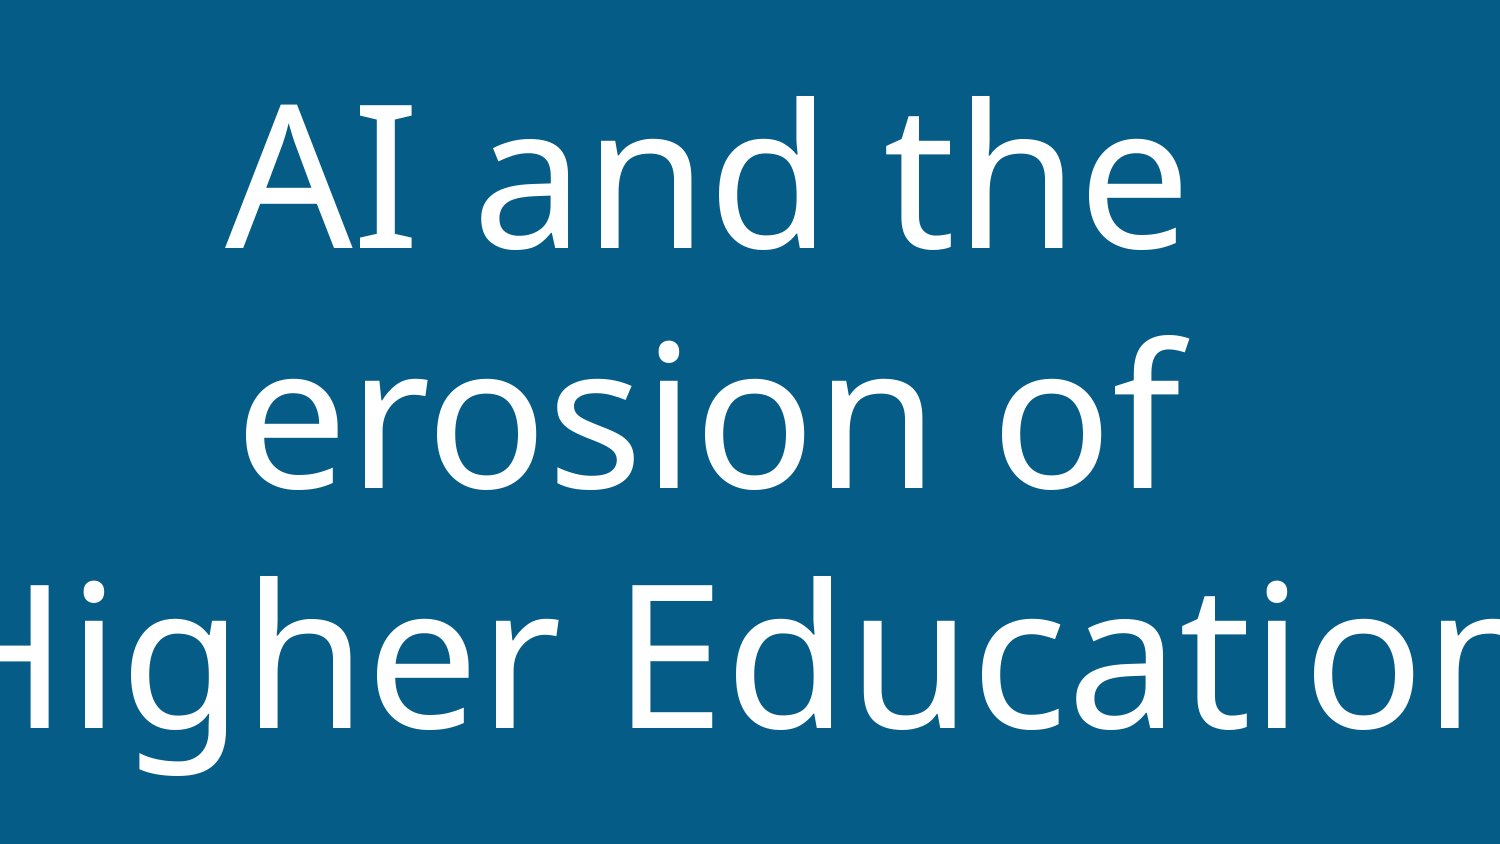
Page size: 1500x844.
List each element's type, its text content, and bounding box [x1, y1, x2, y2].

text_box AI and the erosion of Higher Education [0, 41, 1500, 777]
